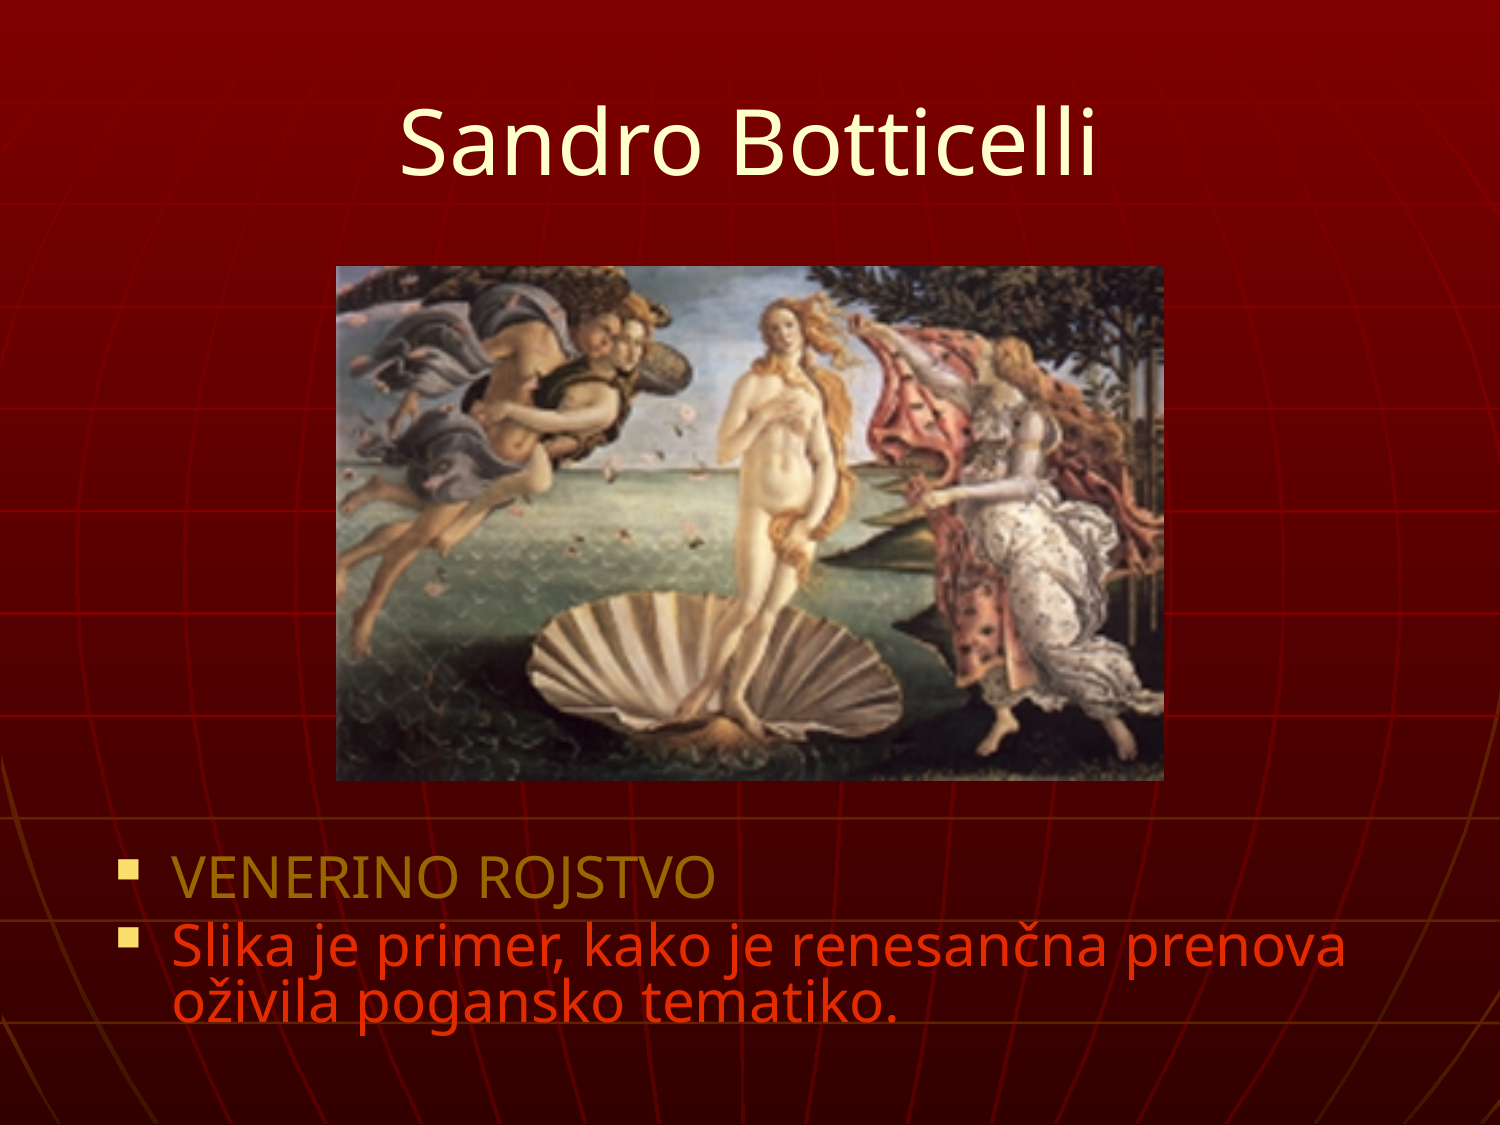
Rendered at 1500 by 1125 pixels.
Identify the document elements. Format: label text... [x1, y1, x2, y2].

list VENERINO ROJSTVO Slika je primer, kako je renesančna prenova oživila pogansko tematiko. [100, 846, 1425, 1059]
picture [336, 266, 1164, 781]
title Sandro Botticelli [75, 45, 1425, 233]
